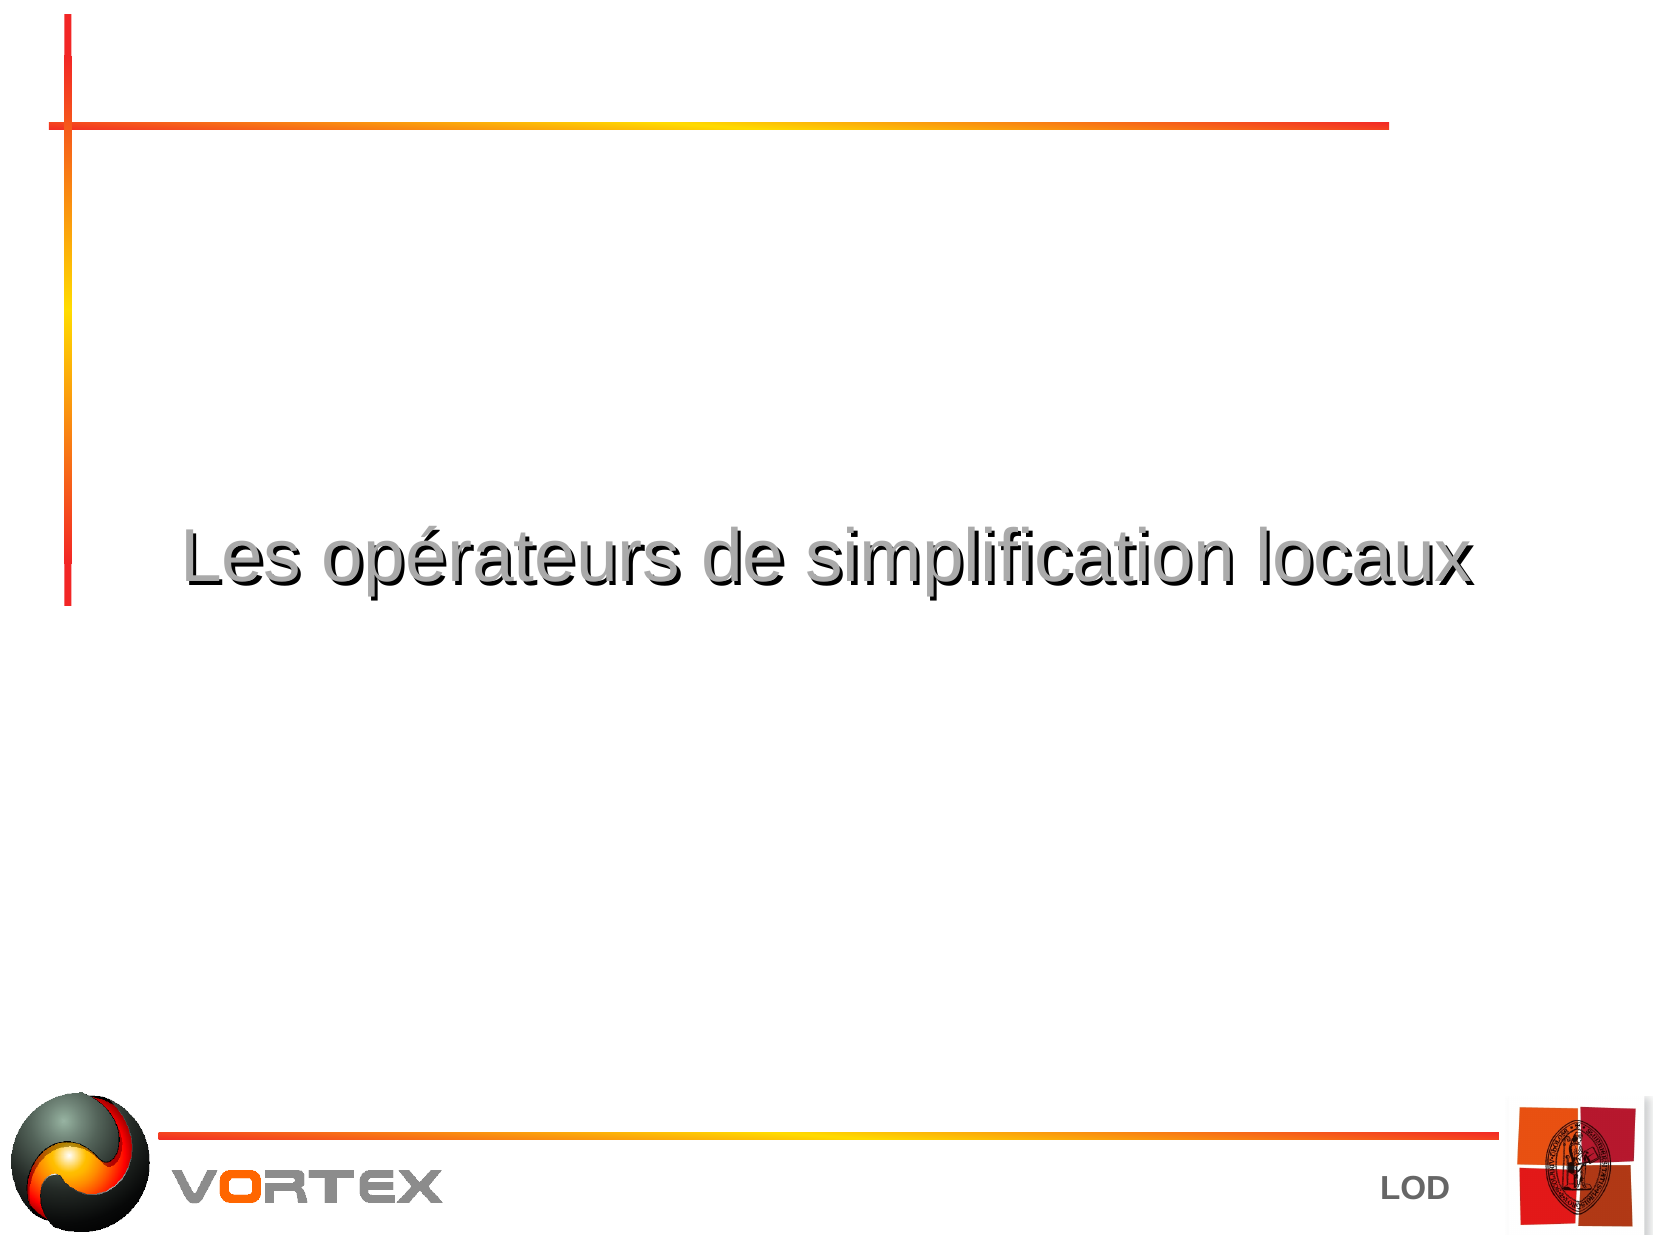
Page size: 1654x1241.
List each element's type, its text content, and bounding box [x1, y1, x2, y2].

picture [1505, 1096, 1653, 1235]
title Les opérateurs de simplification locaux [0, 491, 1654, 620]
picture [11, 1092, 443, 1232]
